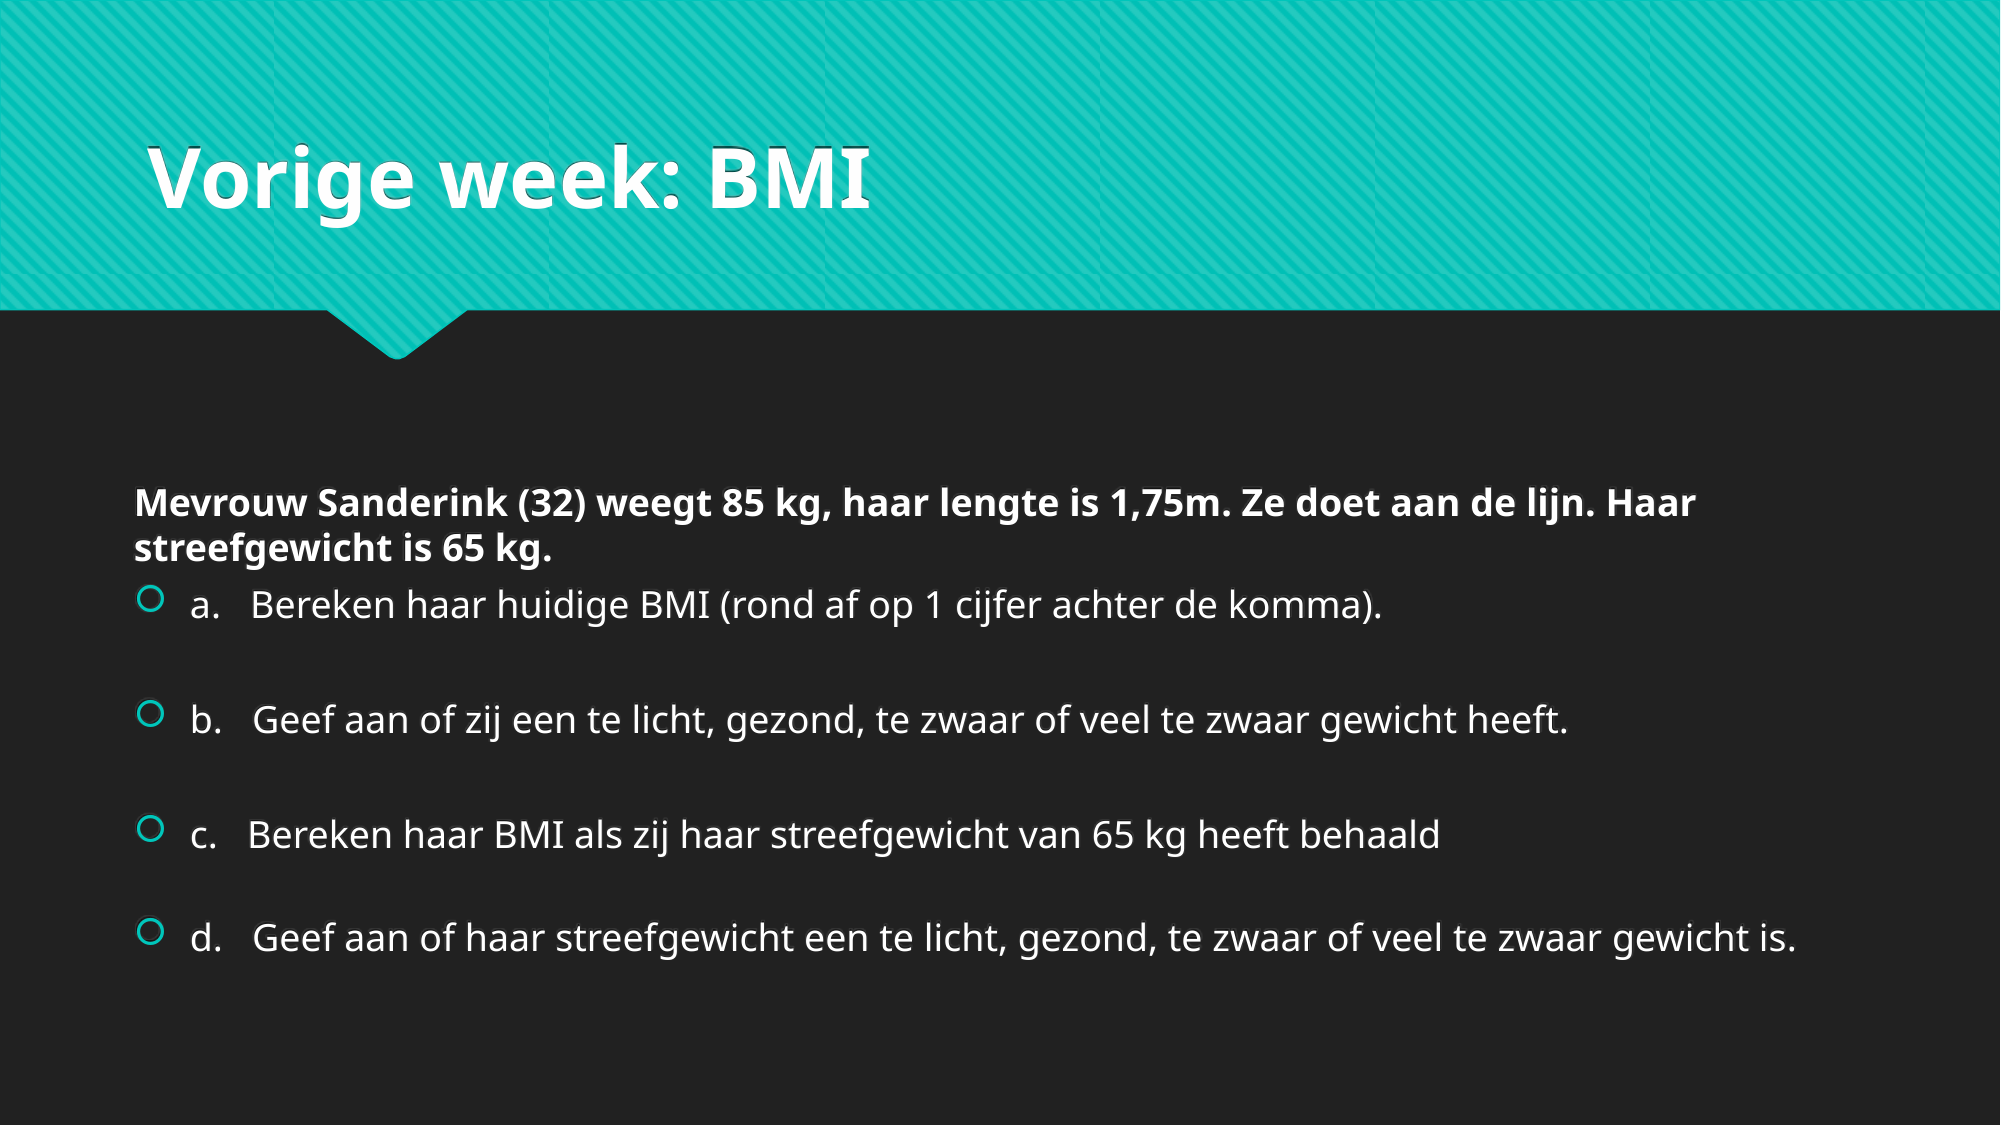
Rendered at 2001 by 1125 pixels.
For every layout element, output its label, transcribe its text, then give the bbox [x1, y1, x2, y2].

title Vorige week: BMI [132, 73, 1868, 233]
list Mevrouw Sanderink (32) weegt 85 kg, haar lengte is 1,75m. Ze doet aan de lijn. Haar streefgewicht is 65 kg. a. Bereken haar huidige BMI (rond af op 1 cijfer achter de komma). b. Geef aan of zij een te licht, gezond, te zwaar of veel te zwaar gewicht heeft. c. Bereken haar BMI als zij haar streefgewicht van 65 kg heeft behaald d. Geef aan of haar streefgewicht een te licht, gezond, te zwaar of veel te zwaar gewicht is. [118, 338, 1851, 1099]
